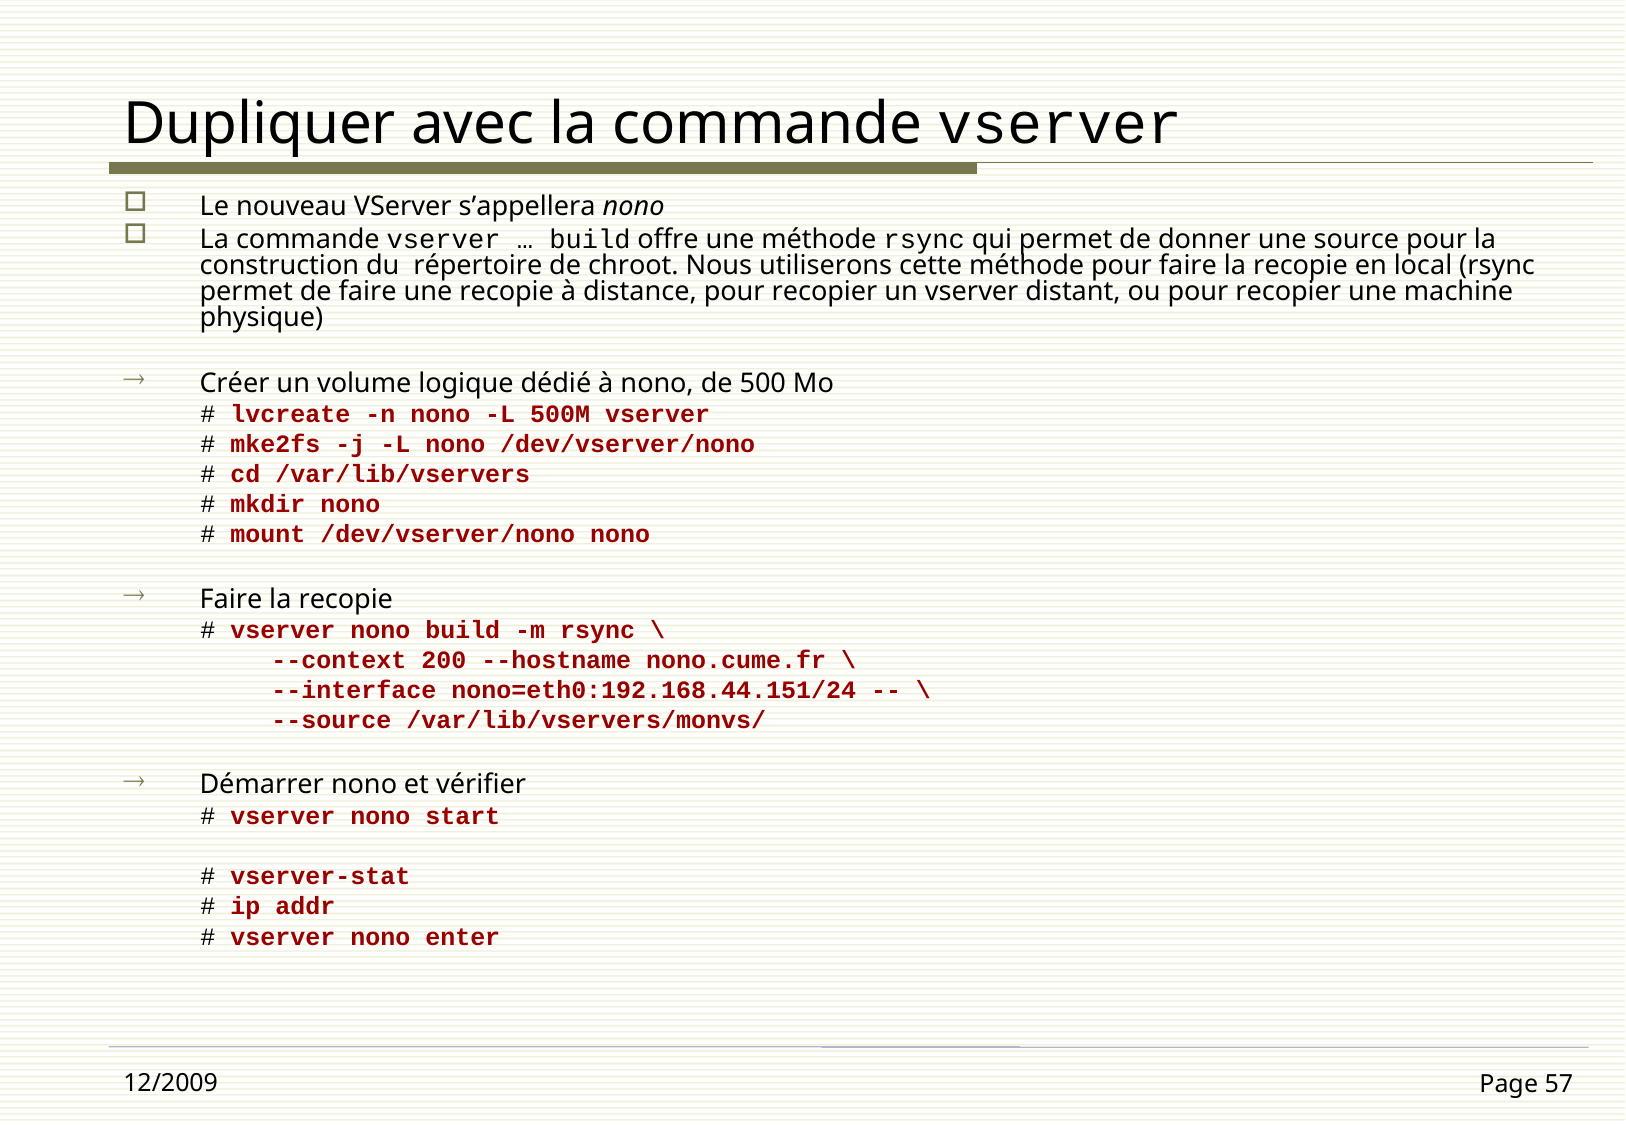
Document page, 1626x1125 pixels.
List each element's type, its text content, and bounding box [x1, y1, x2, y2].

title Dupliquer avec la commande vserver [108, 12, 1596, 163]
picture [0, 0, 1626, 1125]
list Le nouveau VServer s’appellera nono La commande vserver … build offre une méthode rsync qui permet de donner une source pour la construction du répertoire de chroot. Nous utiliserons cette méthode pour faire la recopie en local (rsync permet de faire une recopie à distance, pour recopier un vserver distant, ou pour recopier une machine physique)‏ Créer un volume logique dédié à nono, de 500 Mo # lvcreate -n nono -L 500M vserver # mke2fs -j -L nono /dev/vserver/nono # cd /var/lib/vservers # mkdir nono # mount /dev/vserver/nono nono Faire la recopie # vserver nono build -m rsync \ --context 200 --hostname nono.cume.fr \ --interface nono=eth0:192.168.44.151/24 -- \ --source /var/lib/vservers/monvs/ Démarrer nono et vérifier # vserver nono start # vserver-stat # ip addr # vserver nono enter [108, 187, 1595, 1035]
